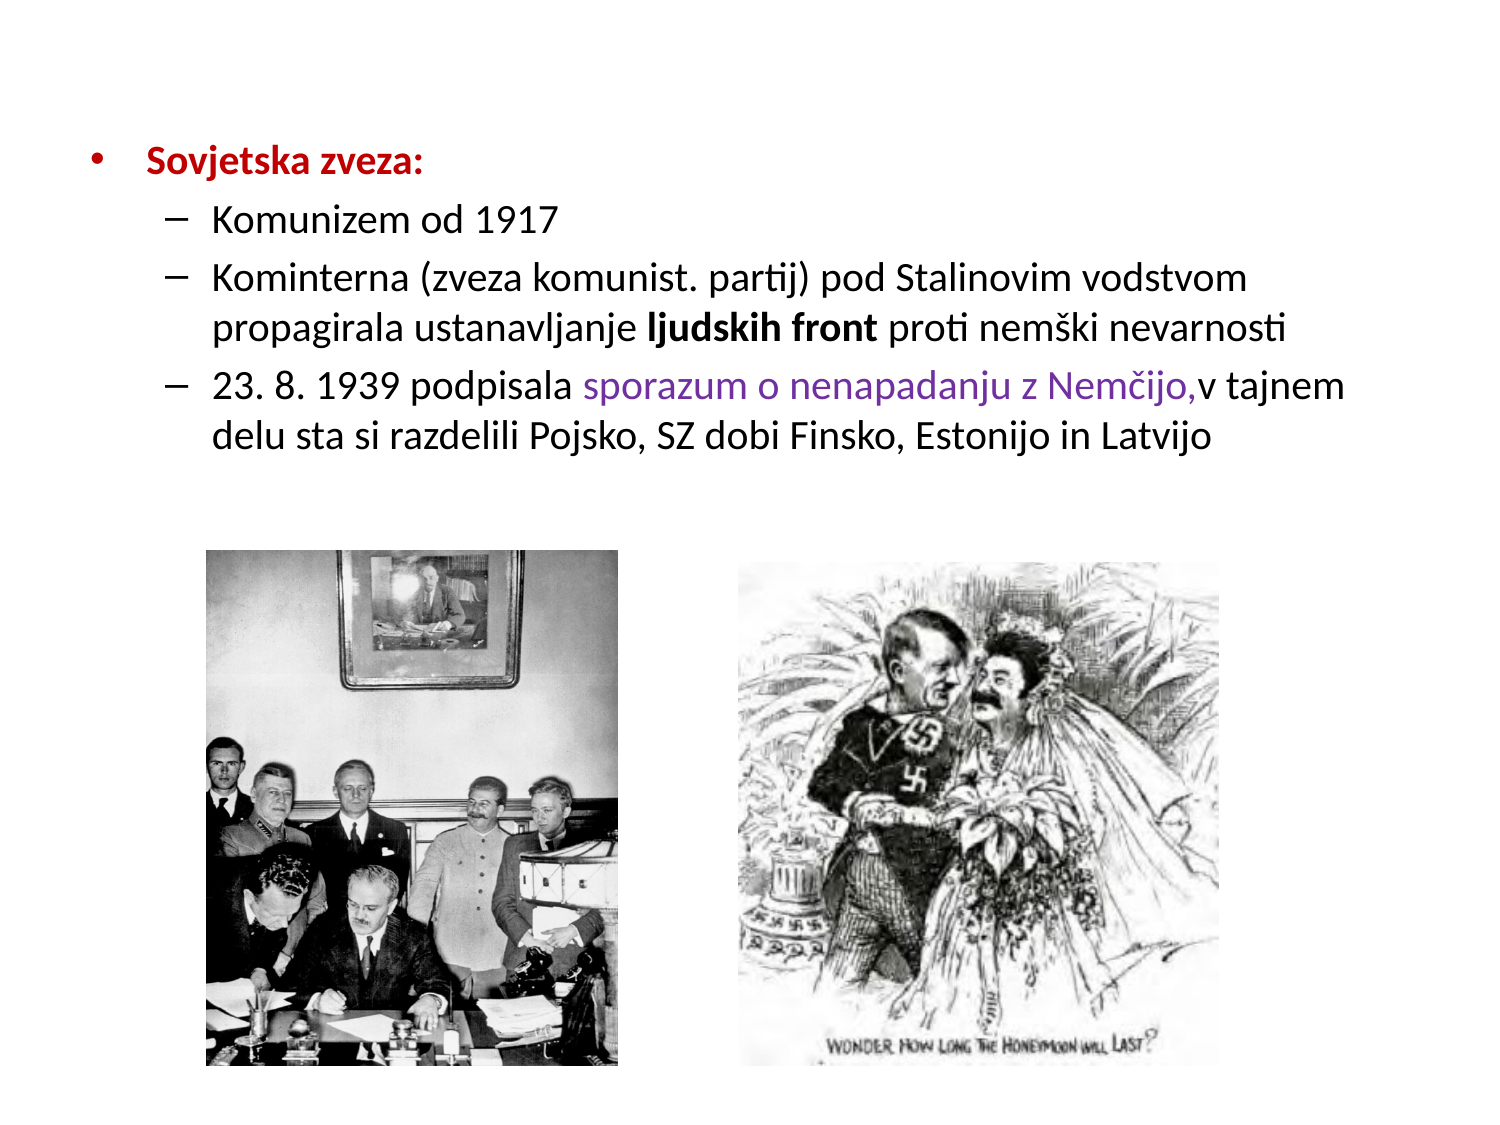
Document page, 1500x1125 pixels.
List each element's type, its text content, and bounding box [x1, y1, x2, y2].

list Sovjetska zveza: Komunizem od 1917 Kominterna (zveza komunist. partij) pod Stalinovim vodstvom propagirala ustanavljanje ljudskih front proti nemški nevarnosti 23. 8. 1939 podpisala sporazum o nenapadanju z Nemčijo,v tajnem delu sta si razdelili Pojsko, SZ dobi Finsko, Estonijo in Latvijo [75, 125, 1425, 1005]
picture [206, 550, 618, 1066]
picture [738, 562, 1219, 1066]
